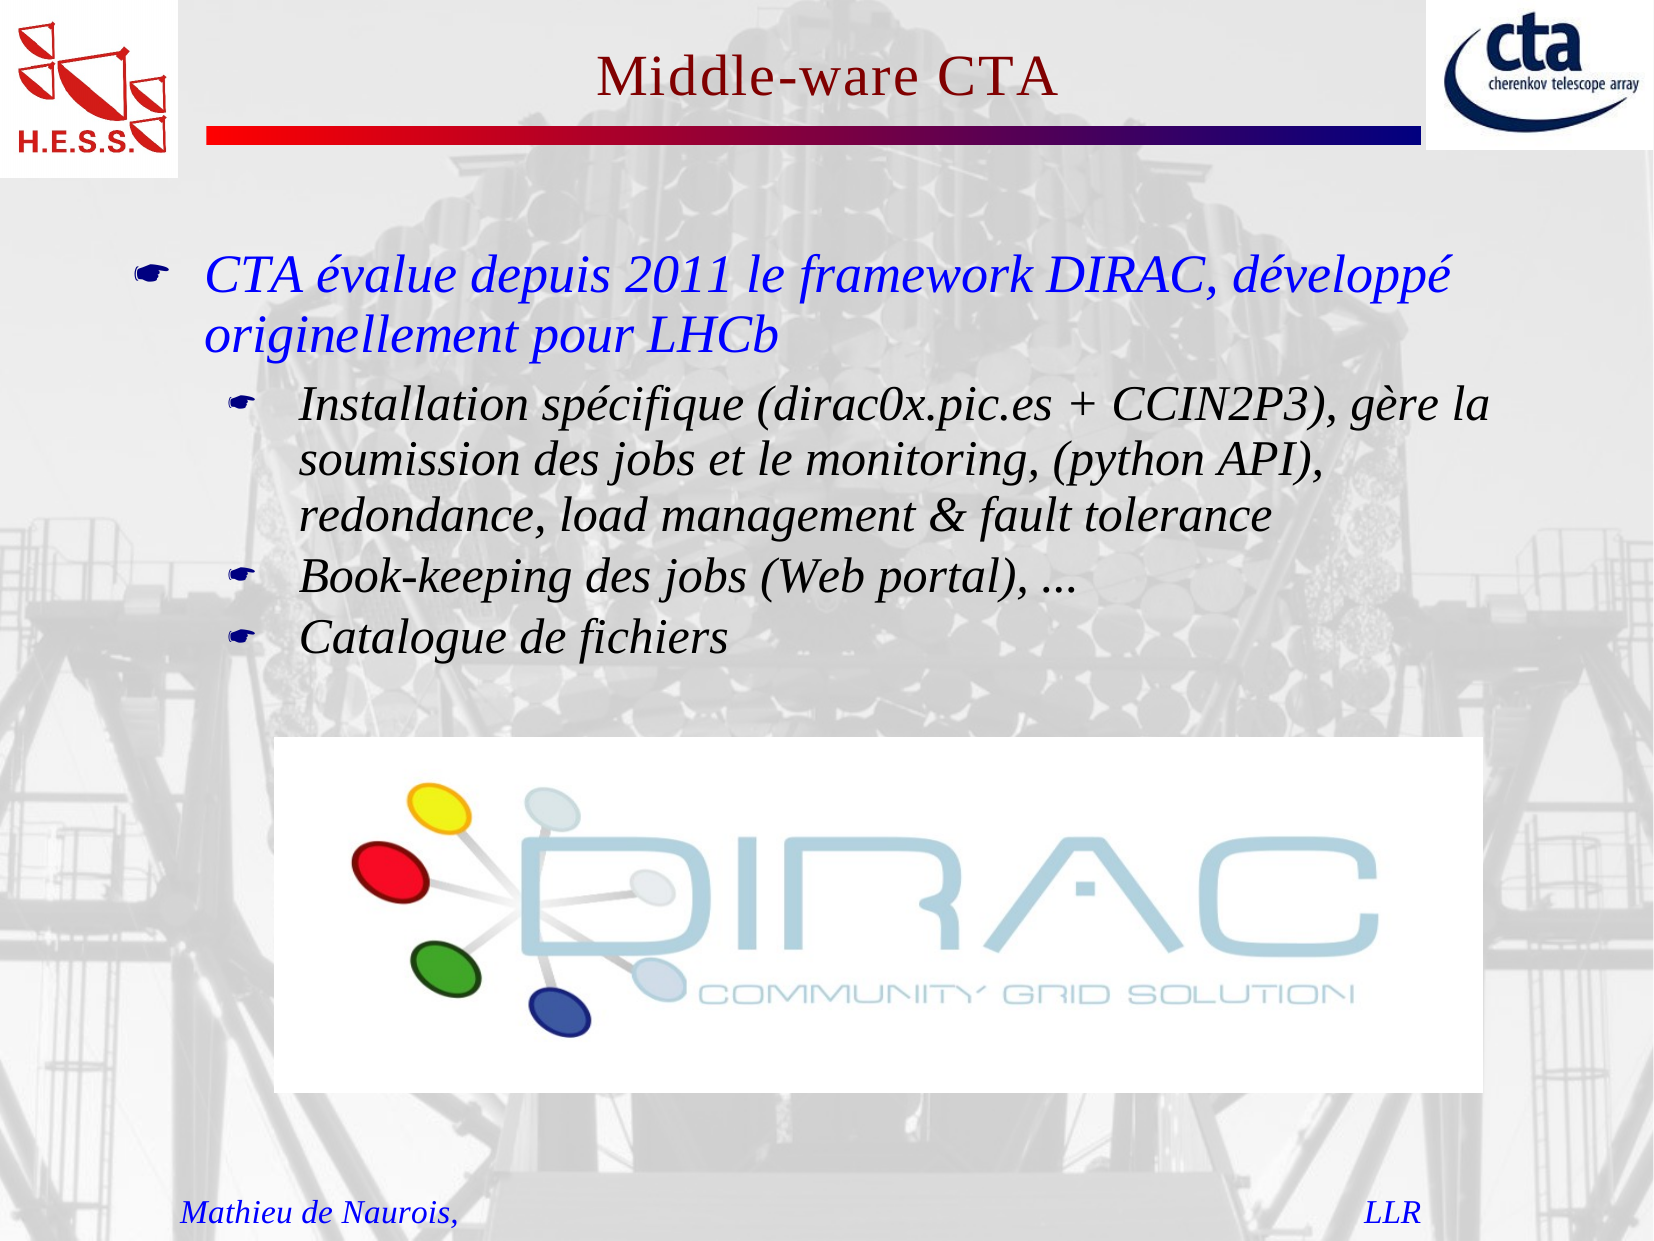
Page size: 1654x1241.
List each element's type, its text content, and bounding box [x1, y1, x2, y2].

picture [0, 0, 178, 178]
picture [274, 737, 1483, 1093]
title Middle-ware CTA [121, 29, 1534, 122]
list CTA évalue depuis 2011 le framework DIRAC, développé originellement pour LHCb Installation spécifique (dirac0x.pic.es + CCIN2P3), gère la soumission des jobs et le monitoring, (python API), redondance, load management & fault tolerance Book-keeping des jobs (Web portal), ... Catalogue de fichiers [121, 244, 1534, 1127]
picture [1426, 0, 1654, 150]
